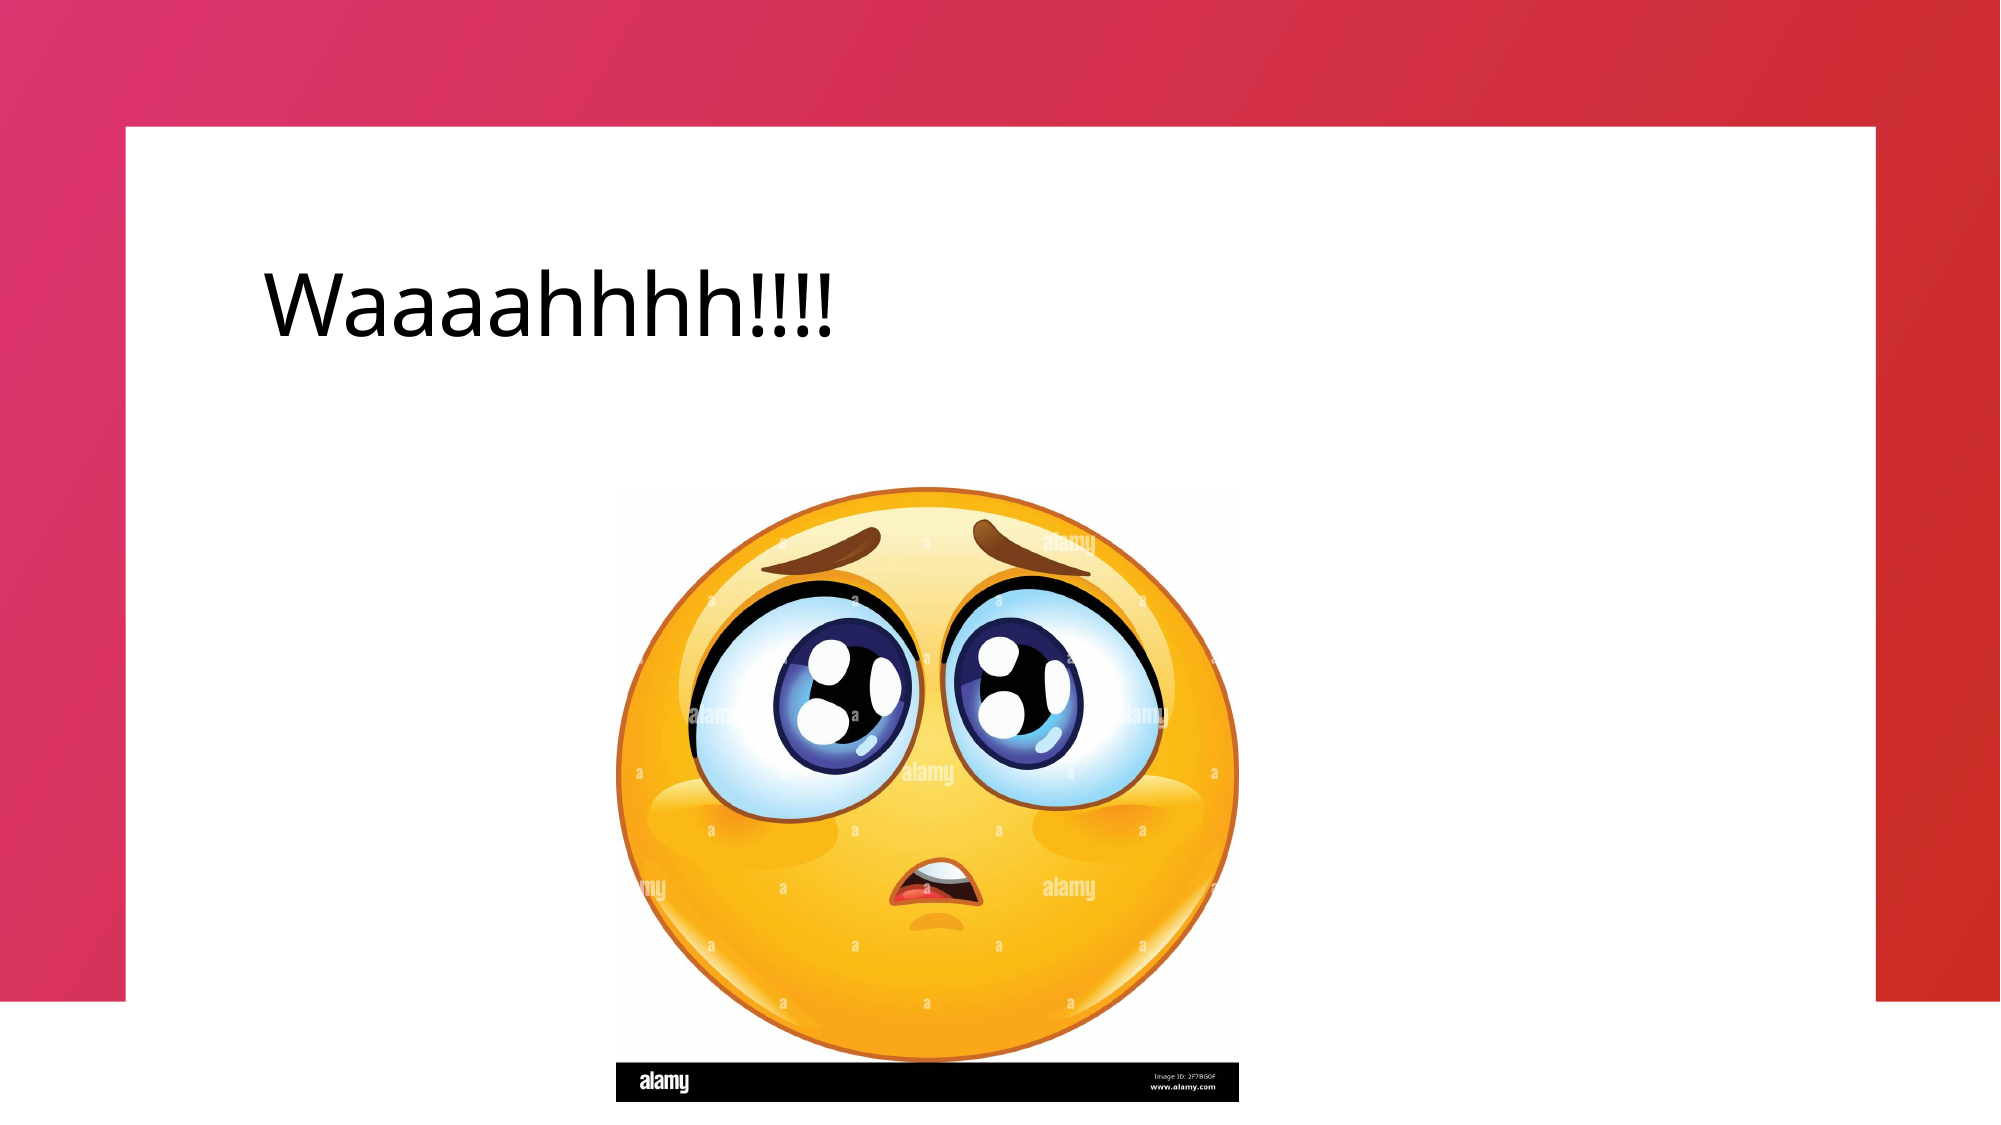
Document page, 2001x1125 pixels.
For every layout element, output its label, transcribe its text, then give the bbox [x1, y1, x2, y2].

picture [616, 487, 1239, 1102]
title Waaaahhhh!!!! [248, 248, 1749, 470]
